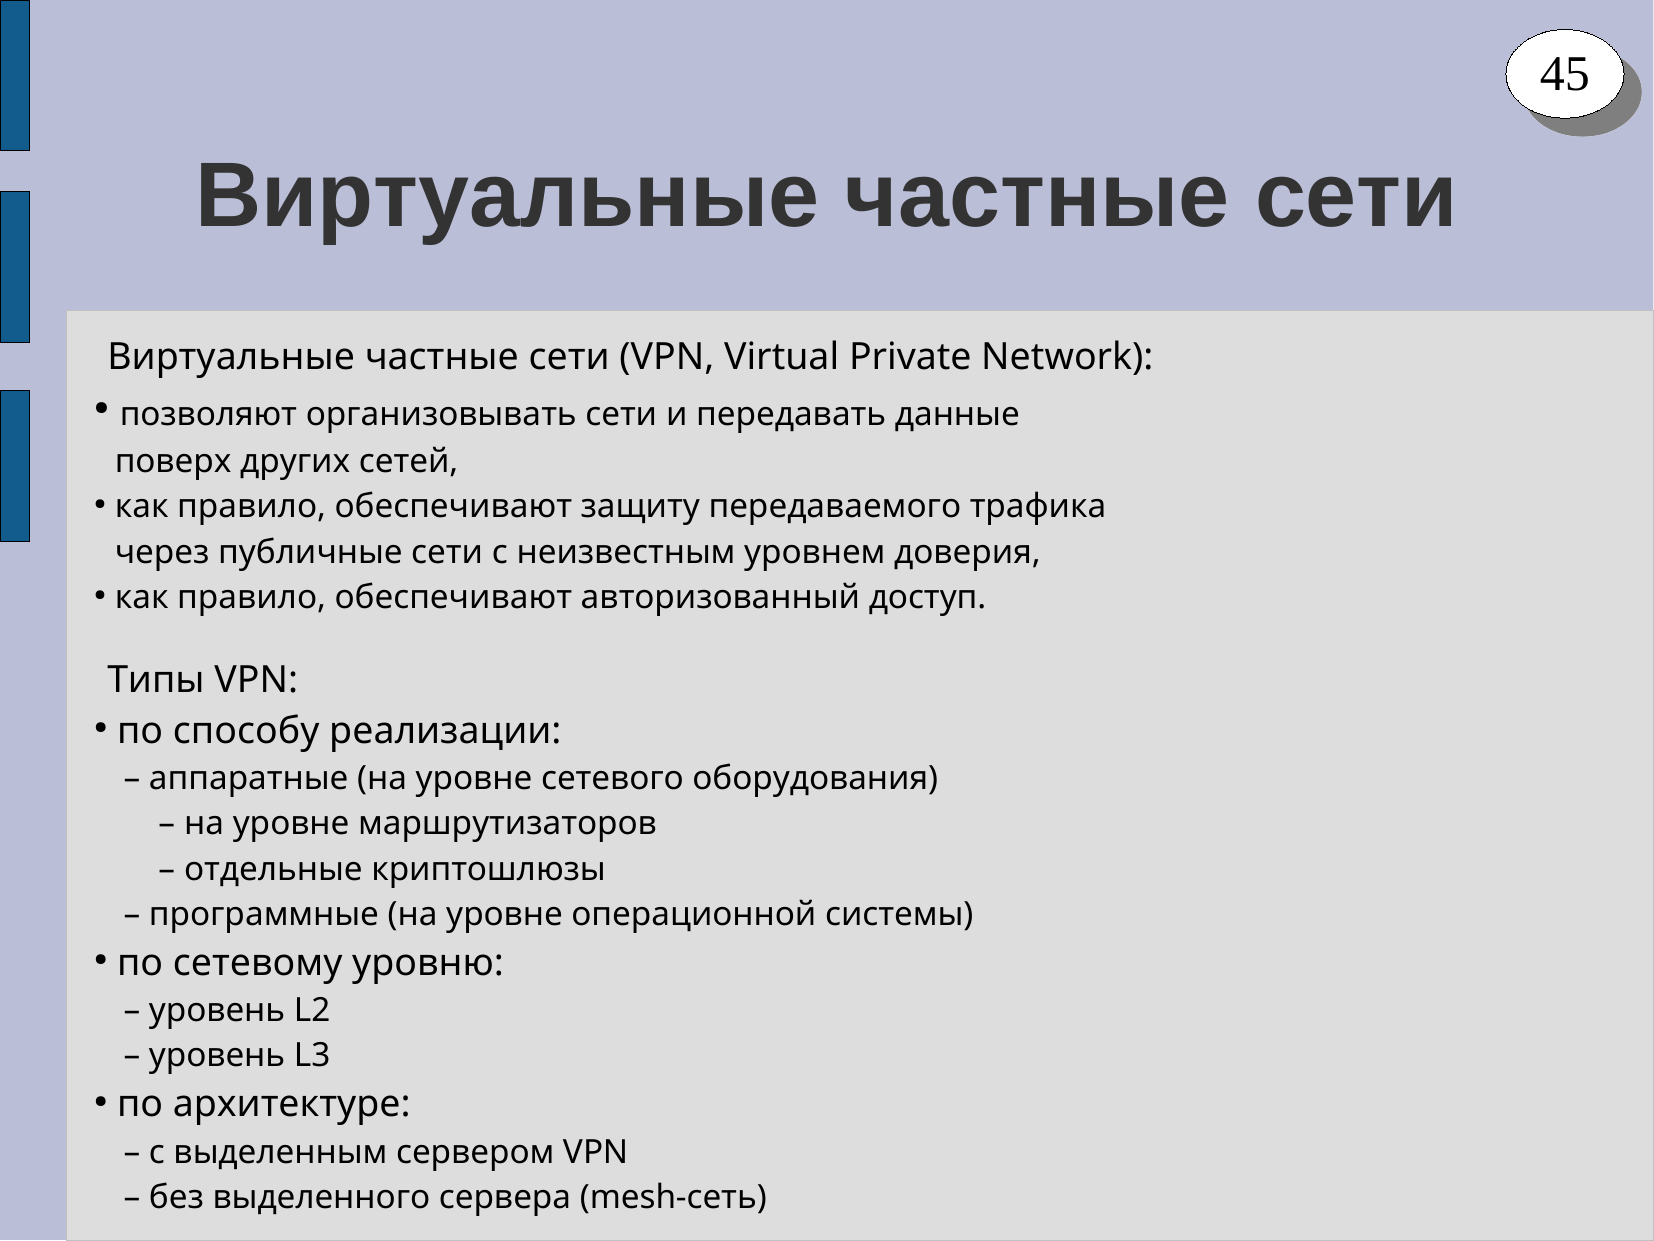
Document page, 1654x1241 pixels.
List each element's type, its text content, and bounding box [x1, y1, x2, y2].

text_box 45 [1505, 29, 1625, 119]
text_box Виртуальные частные сети (VPN, Virtual Private Network): позволяют организовывать сети и передавать данные поверх других сетей, как правило, обеспечивают защиту передаваемого трафика через публичные сети с неизвестным уровнем доверия, как правило, обеспечивают авторизованный доступ. Типы VPN: по способу реализации: – аппаратные (на уровне сетевого оборудования) – на уровне маршрутизаторов – отдельные криптошлюзы – программные (на уровне операционной системы) по сетевому уровню: – уровень L2 – уровень L3 по архитектуре: – с выделенным сервером VPN – без выделенного сервера (mesh-сеть) Могут быть сертифицированы под законодательные требования по защите данных. [94, 329, 1628, 1241]
title Виртуальные частные сети [121, 91, 1534, 299]
